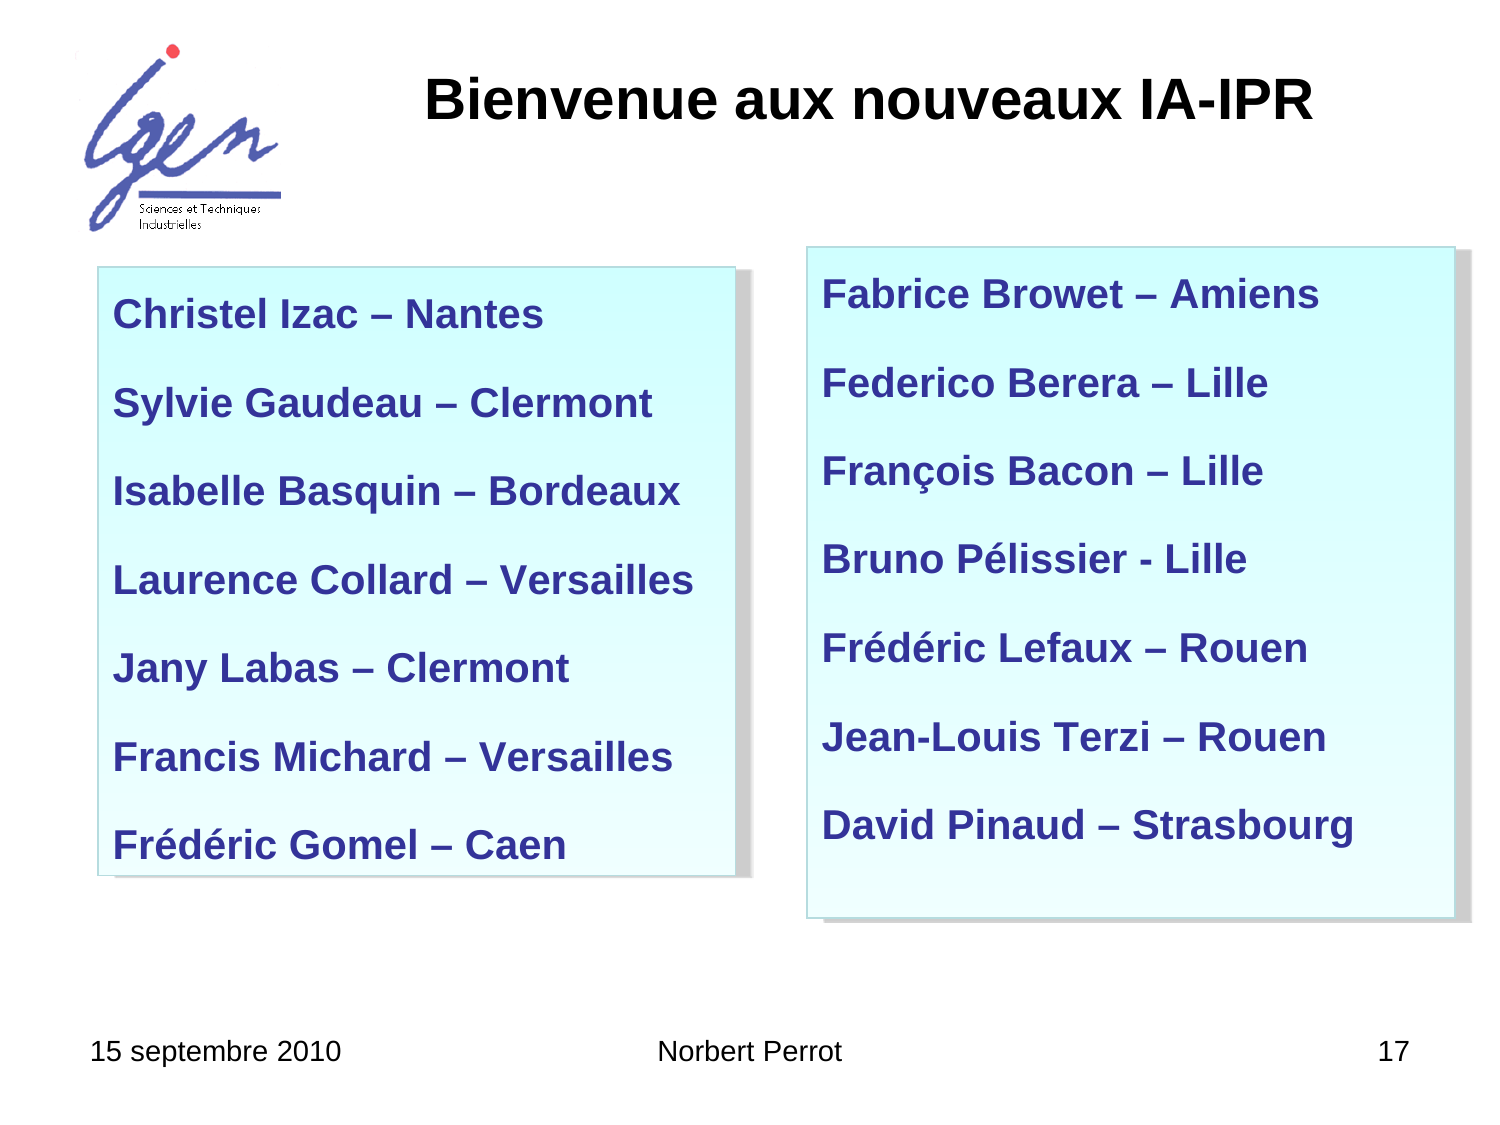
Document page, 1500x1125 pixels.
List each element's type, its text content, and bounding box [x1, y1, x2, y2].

text_box Bienvenue aux nouveaux IA-IPR [409, 53, 1500, 139]
text_box Norbert Perrot [512, 1024, 988, 1103]
text_box 15 septembre 2010 [74, 1024, 426, 1103]
text_box Christel Izac – Nantes Sylvie Gaudeau – Clermont Isabelle Basquin – Bordeaux Laurence Collard – Versailles Jany Labas – Clermont Francis Michard – Versailles Frédéric Gomel – Caen [97, 266, 736, 876]
text_box Fabrice Browet – Amiens Federico Berera – Lille François Bacon – Lille Bruno Pélissier - Lille Frédéric Lefaux – Rouen Jean-Louis Terzi – Rouen David Pinaud – Strasbourg [806, 246, 1455, 919]
picture [75, 42, 281, 235]
text_box <numéro> [1074, 1024, 1426, 1103]
